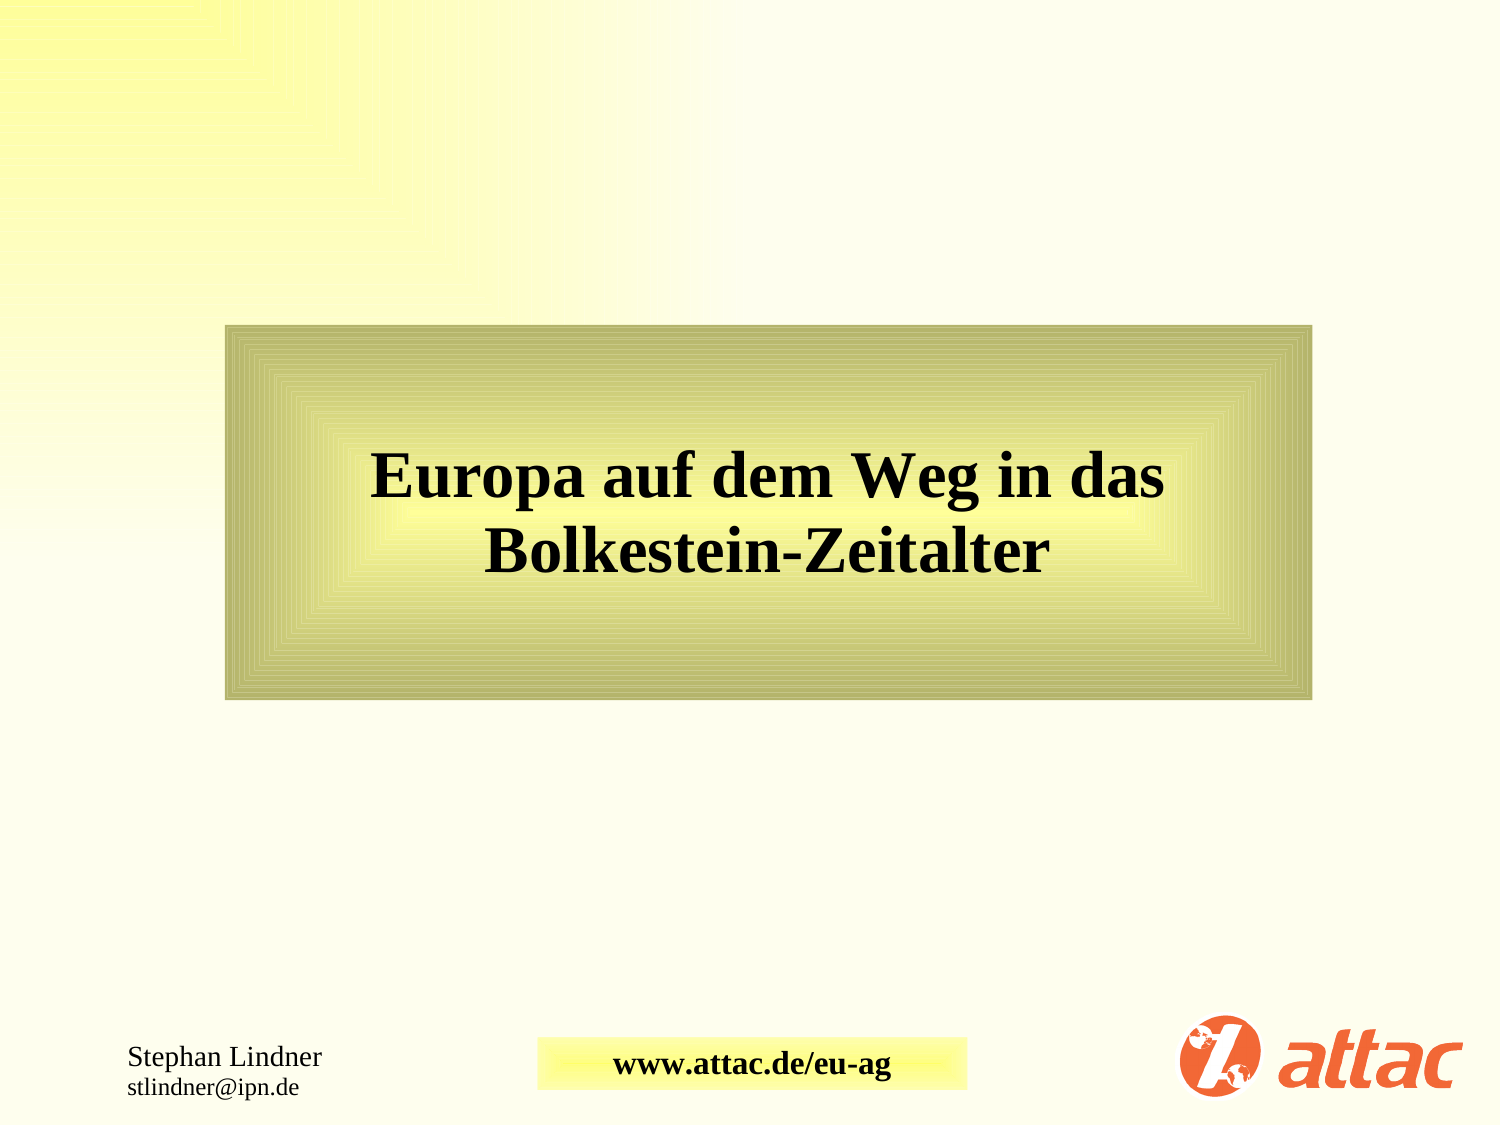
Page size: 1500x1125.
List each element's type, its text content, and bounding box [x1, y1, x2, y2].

title Europa auf dem Weg in das Bolkestein-Zeitalter [224, 324, 1313, 701]
text_box Stephan Lindner stlindner@ipn.de [112, 1032, 338, 1109]
text_box www.attac.de/eu-ag [537, 1037, 968, 1090]
picture [1175, 1012, 1463, 1101]
